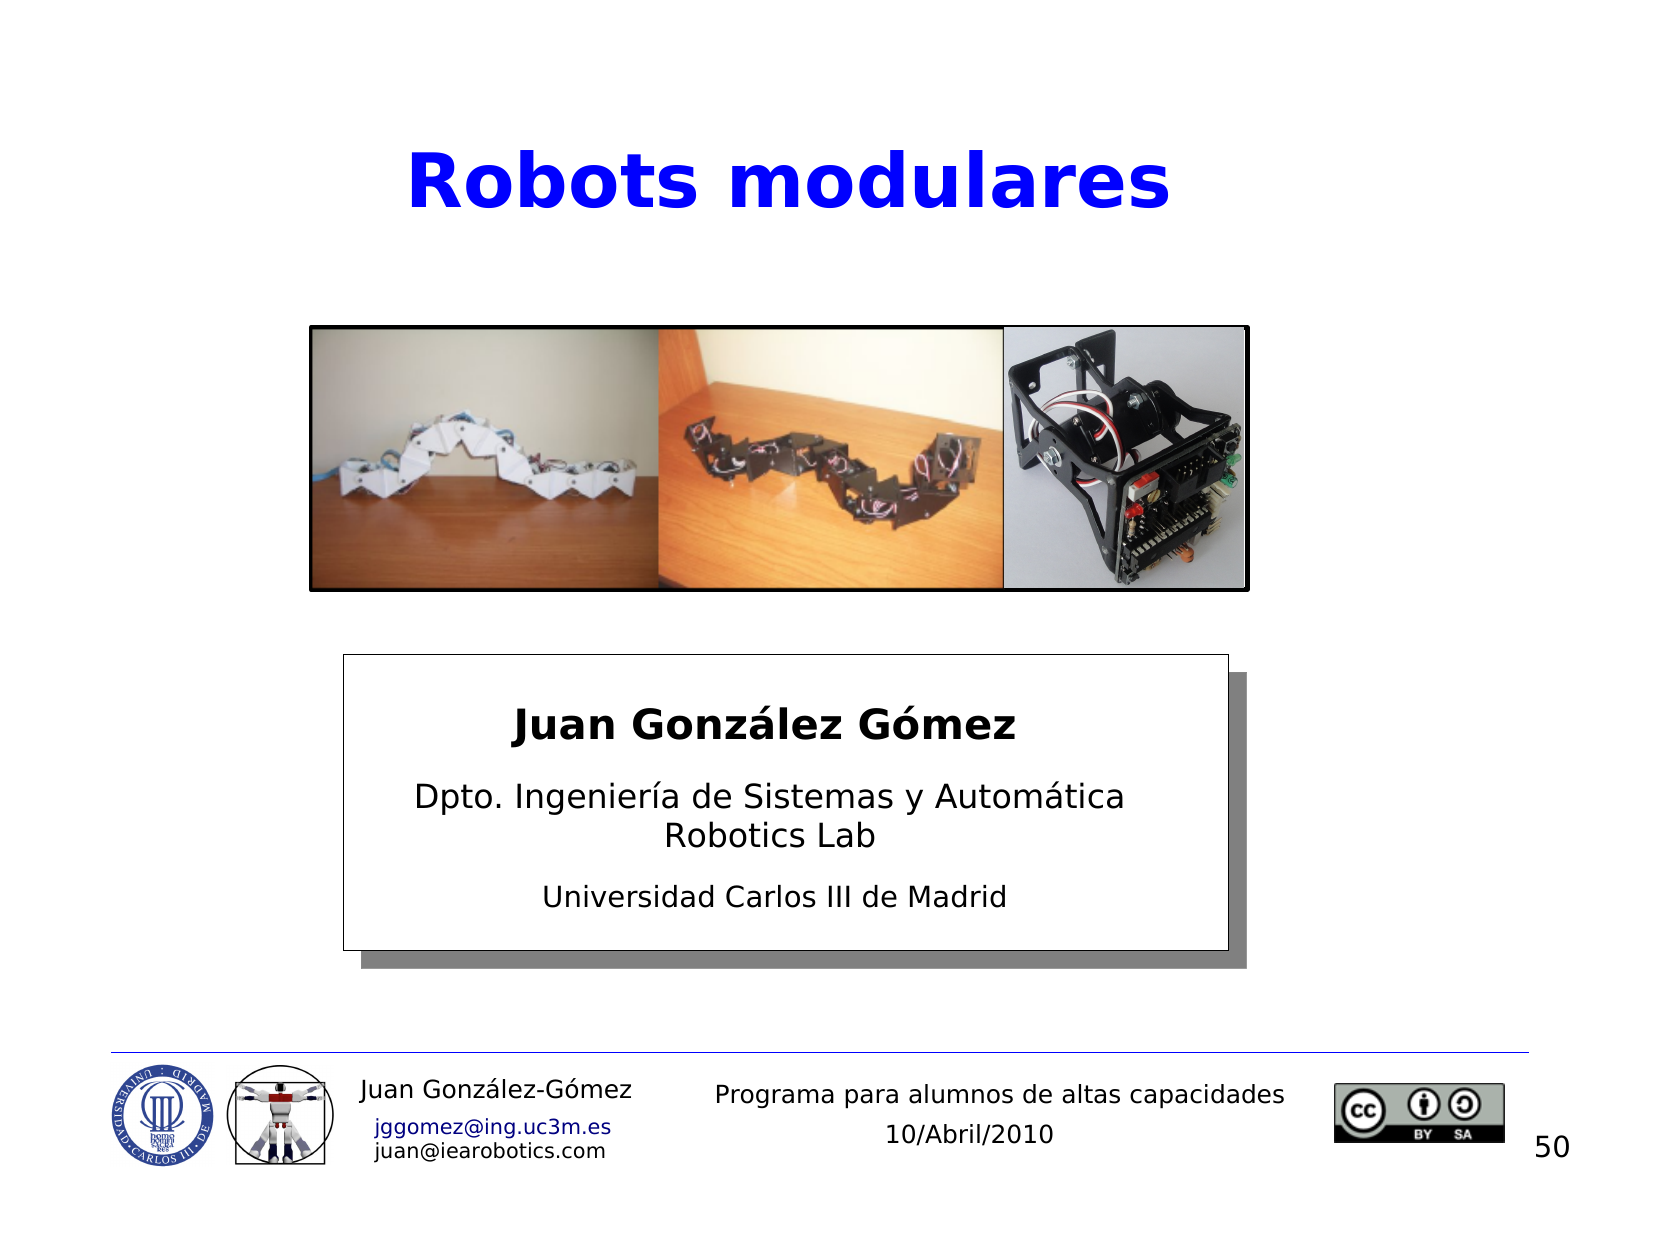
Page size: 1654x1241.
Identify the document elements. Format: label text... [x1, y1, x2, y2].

text_box jggomez@ing.uc3m.es juan@iearobotics.com [359, 1107, 627, 1172]
picture [311, 327, 1244, 590]
text_box Juan González-Gómez [345, 1067, 648, 1113]
text_box [343, 654, 1229, 951]
picture [110, 1062, 215, 1167]
text_box Programa para alumnos de altas capacidades [699, 1073, 1301, 1118]
text_box 10/Abril/2010 [869, 1113, 1070, 1158]
text_box Dpto. Ingeniería de Sistemas y Automática Robotics Lab [399, 770, 1142, 863]
text_box Robots modulares [391, 130, 1188, 233]
picture [226, 1065, 334, 1165]
text_box Juan González Gómez [498, 693, 1032, 760]
picture [1334, 1083, 1505, 1143]
text_box Universidad Carlos III de Madrid [527, 872, 1024, 926]
